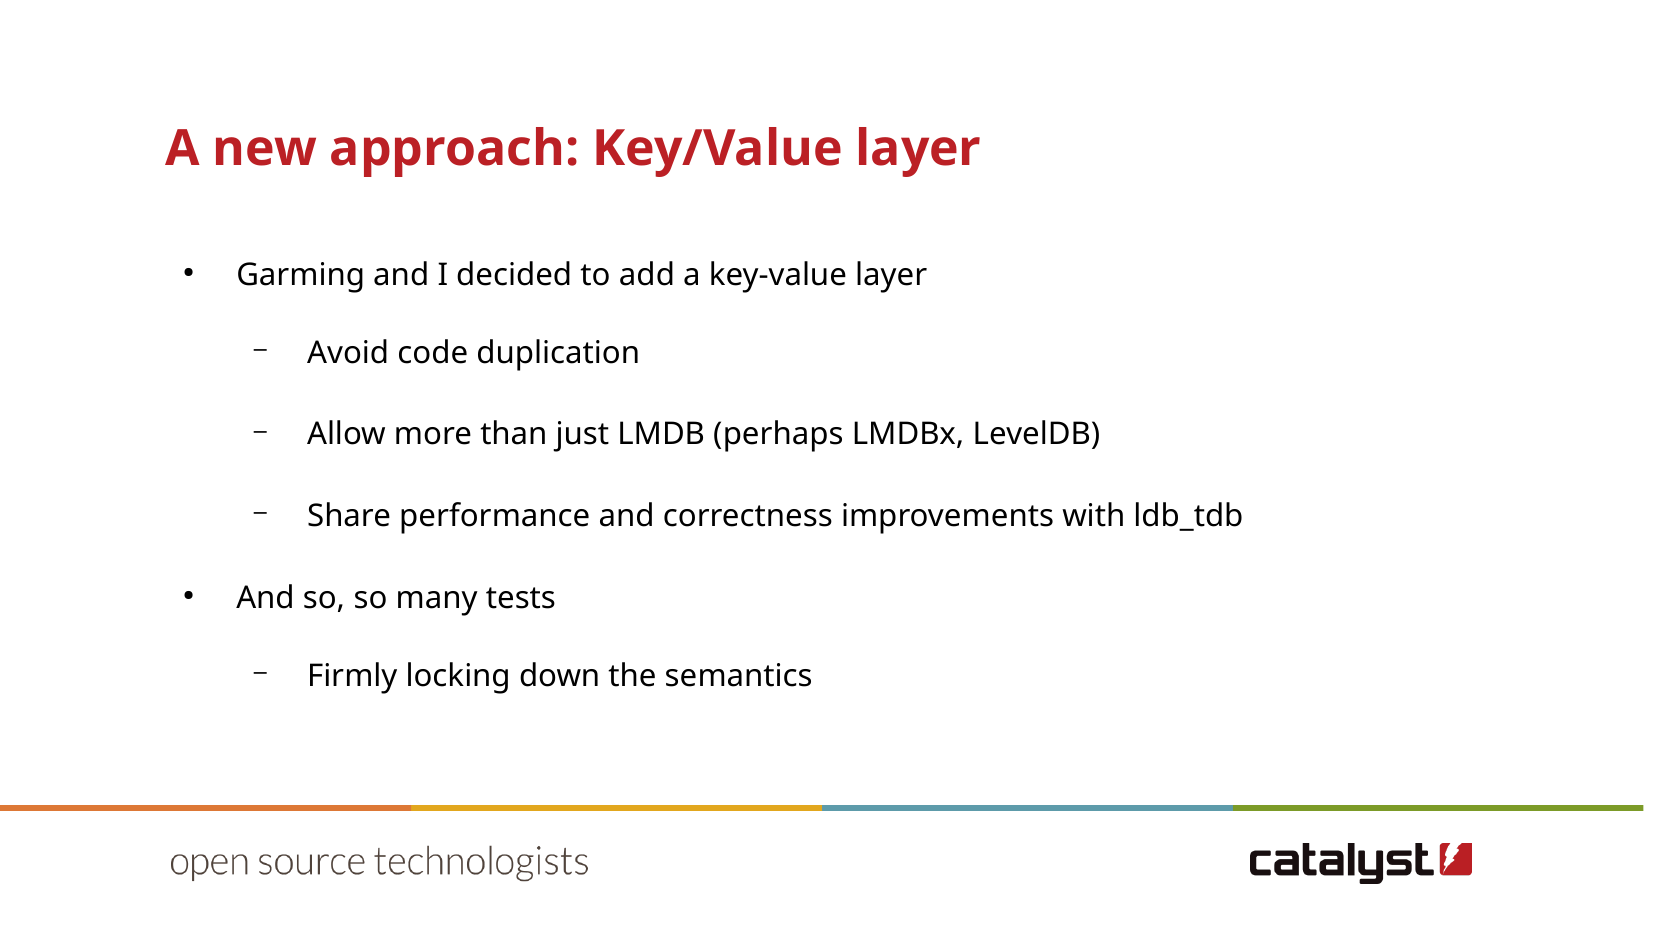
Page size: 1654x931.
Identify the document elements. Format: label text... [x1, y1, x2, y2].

picture [0, 805, 1644, 884]
title A new approach: Key/Value layer [165, 68, 1489, 224]
list Garming and I decided to add a key-value layer Avoid code duplication Allow more than just LMDB (perhaps LMDBx, LevelDB) Share performance and correctness improvements with ldb_tdb And so, so many tests Firmly locking down the semantics [165, 230, 1489, 770]
